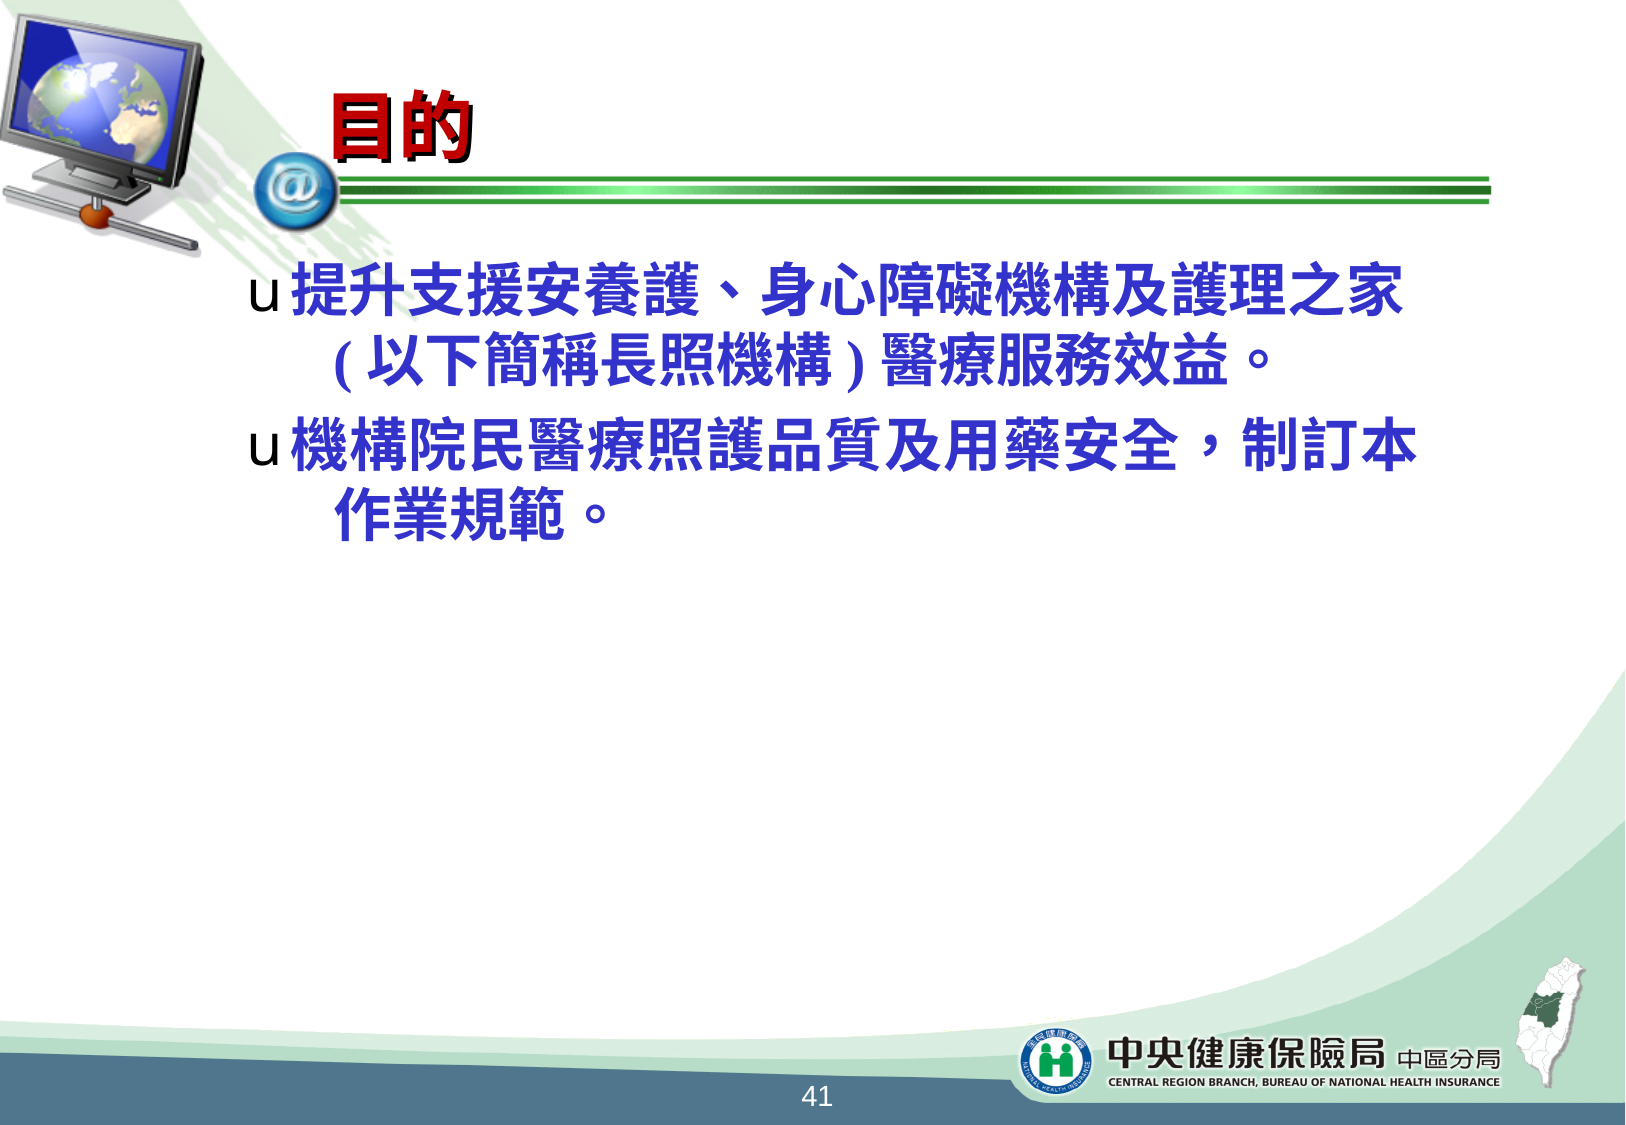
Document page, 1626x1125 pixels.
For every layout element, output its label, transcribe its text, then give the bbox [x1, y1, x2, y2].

subtitle 提升支援安養護、身心障礙機構及護理之家(以下簡稱長照機構)醫療服務效益。 機構院民醫療照護品質及用藥安全，制訂本作業規範。 [144, 246, 1434, 1055]
text_box [627, 1065, 1008, 1125]
title 目的 [308, 46, 1449, 200]
